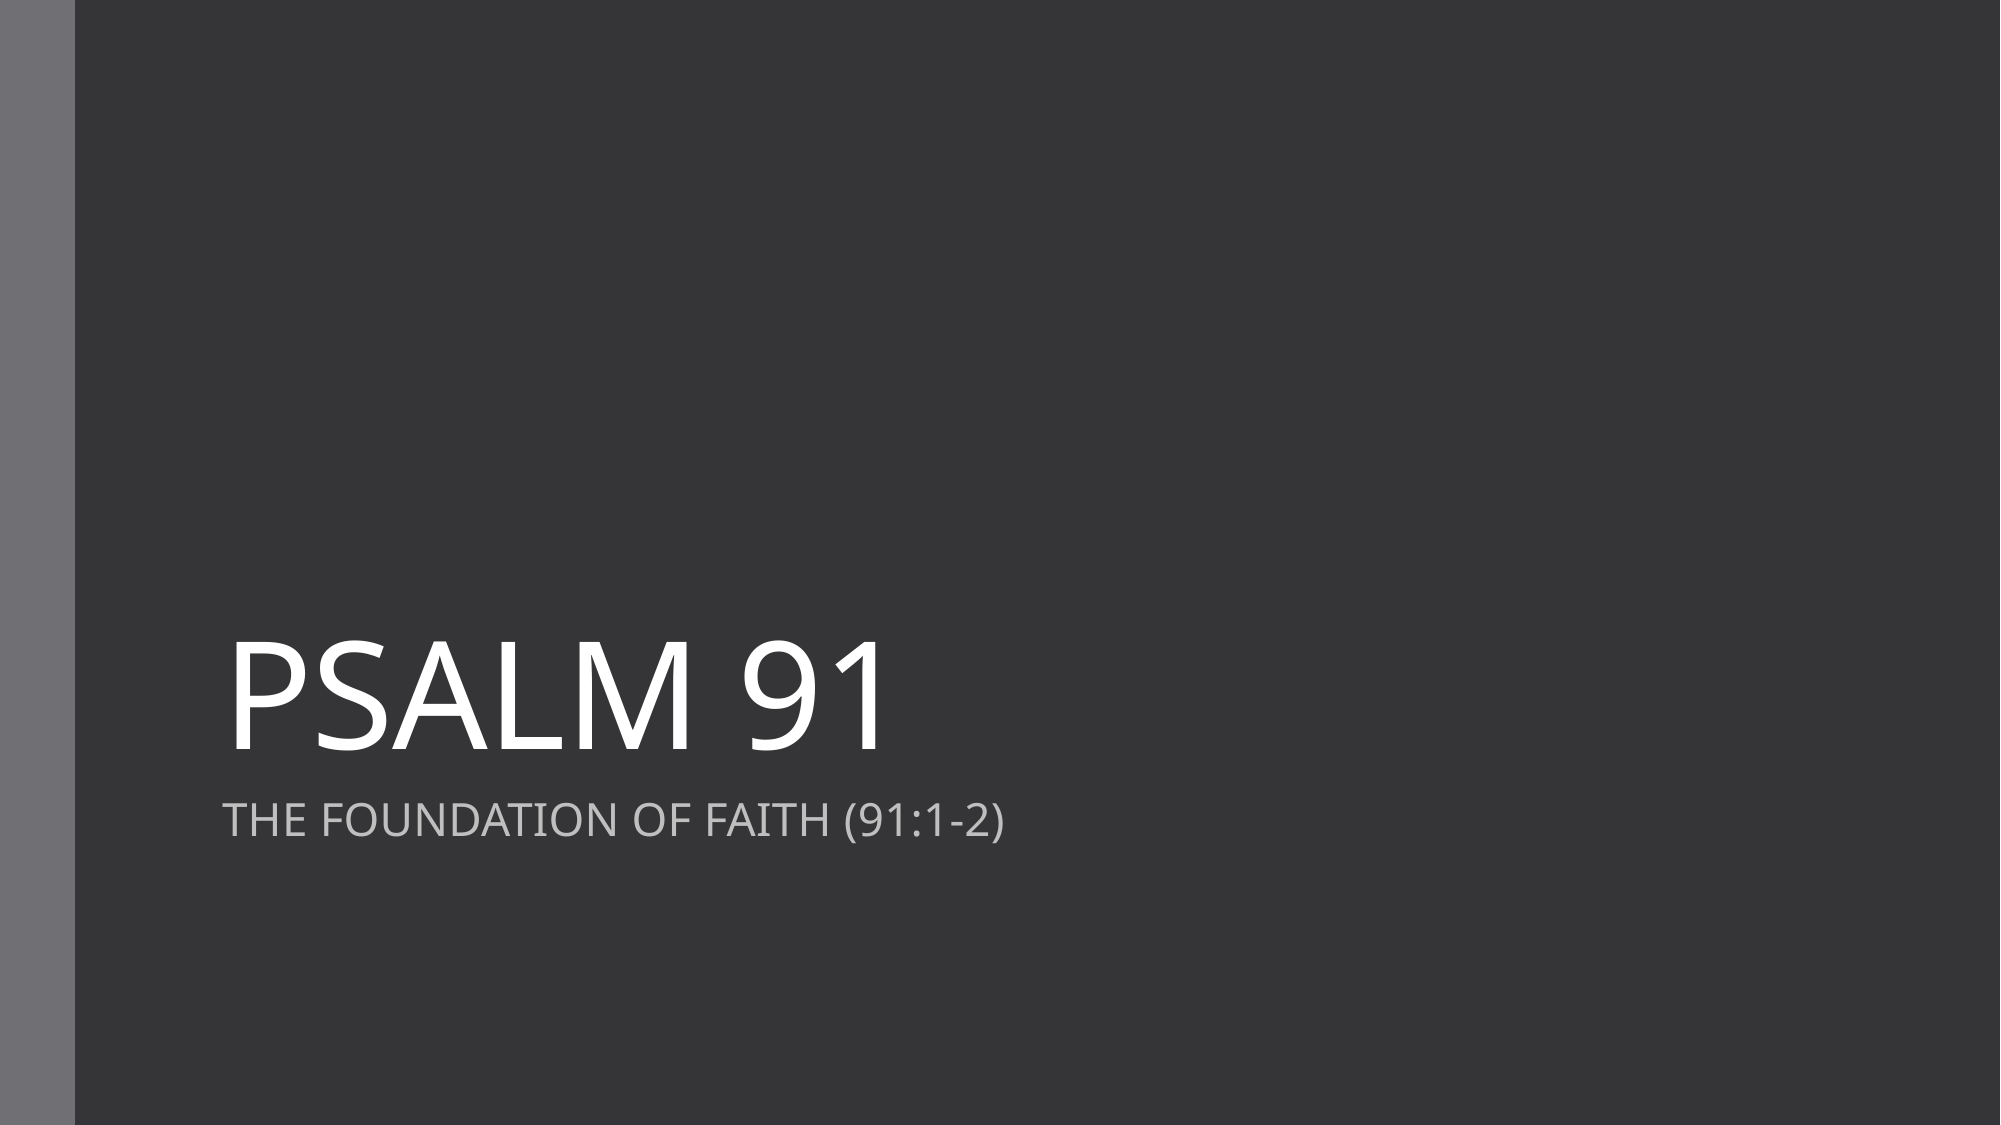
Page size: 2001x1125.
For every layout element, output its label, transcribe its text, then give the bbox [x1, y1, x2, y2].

subtitle THE FOUNDATION OF FAITH (91:1-2) [206, 787, 1752, 1066]
title PSALM 91 [206, 124, 1752, 787]
